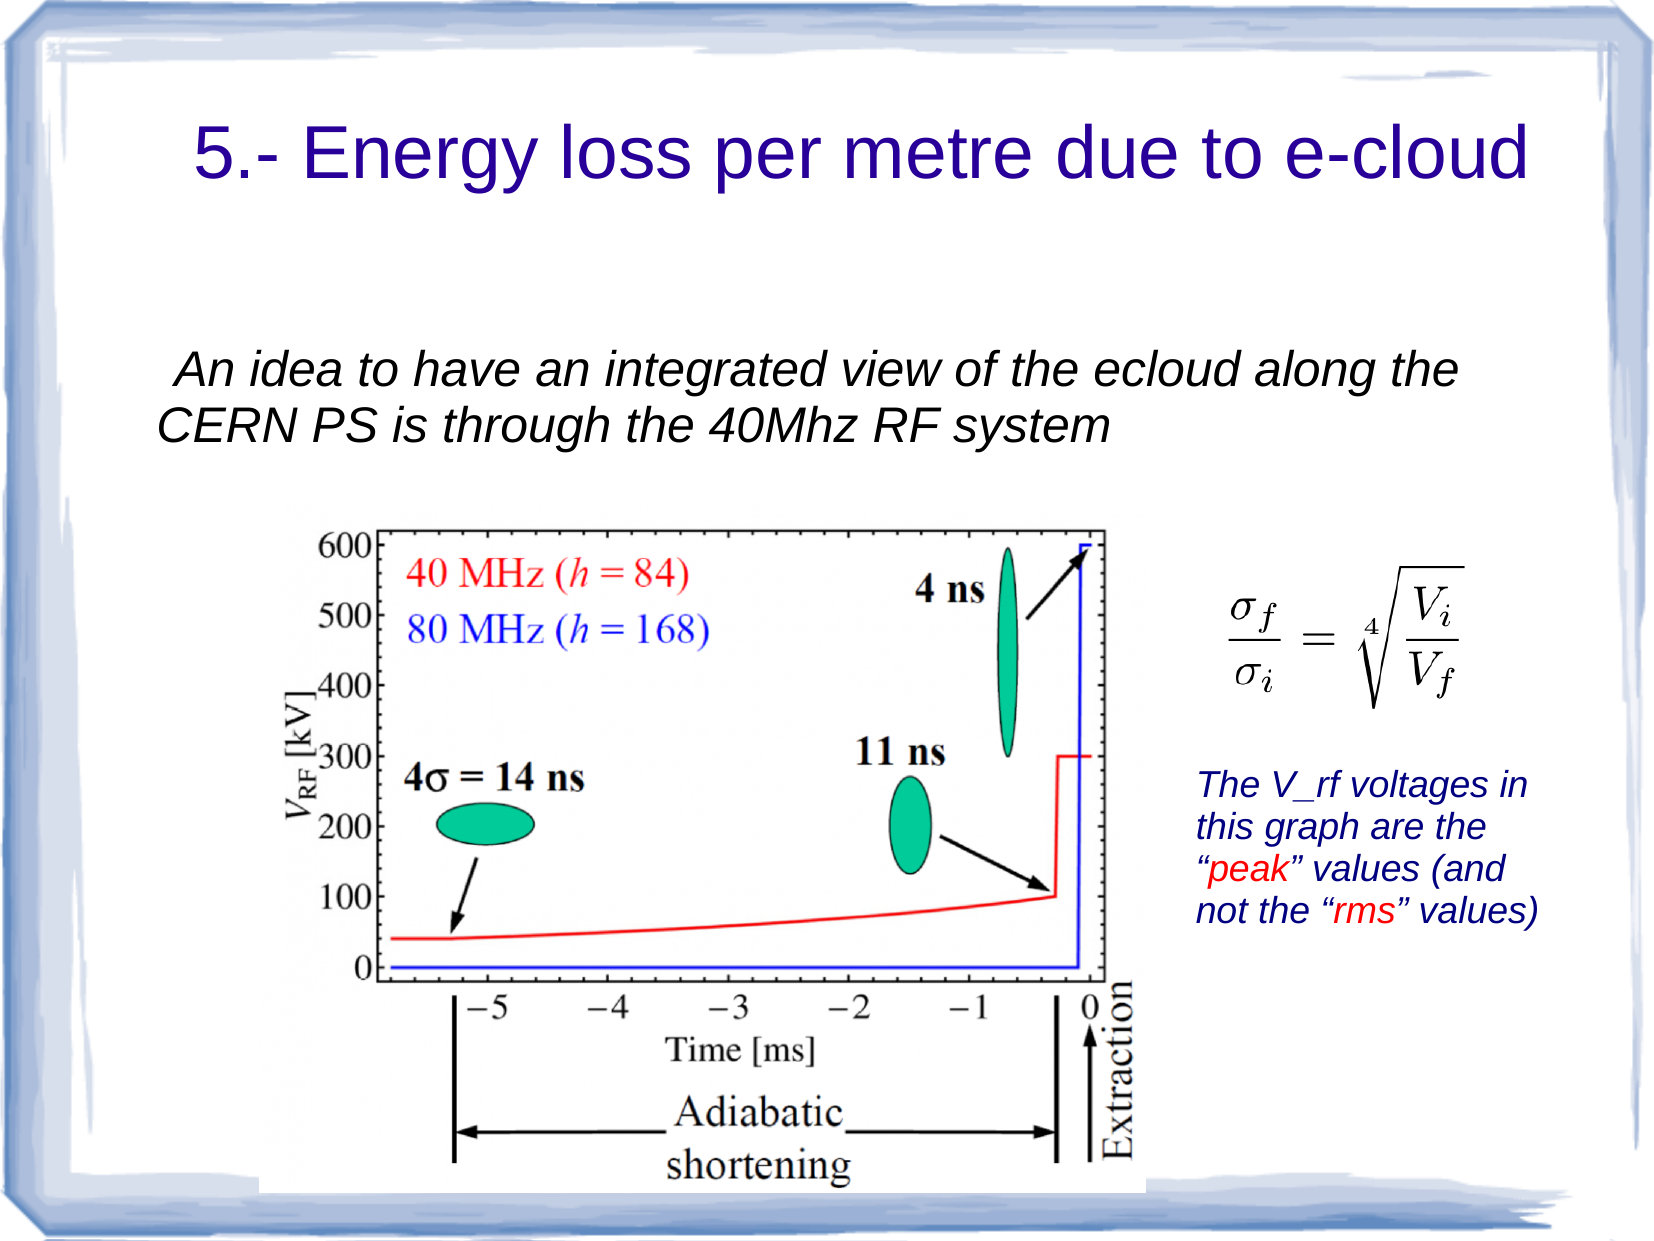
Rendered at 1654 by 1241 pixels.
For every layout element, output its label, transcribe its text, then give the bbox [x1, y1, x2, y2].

text_box The V_rf voltages in this graph are the “peak” values (and not the “rms” values) [1181, 755, 1571, 945]
text_box An idea to have an integrated view of the ecloud along the CERN PS is through the 40Mhz RF system [141, 334, 1571, 461]
picture [0, 0, 1654, 1241]
title 5.- Energy loss per metre due to e-cloud [82, 49, 1571, 257]
